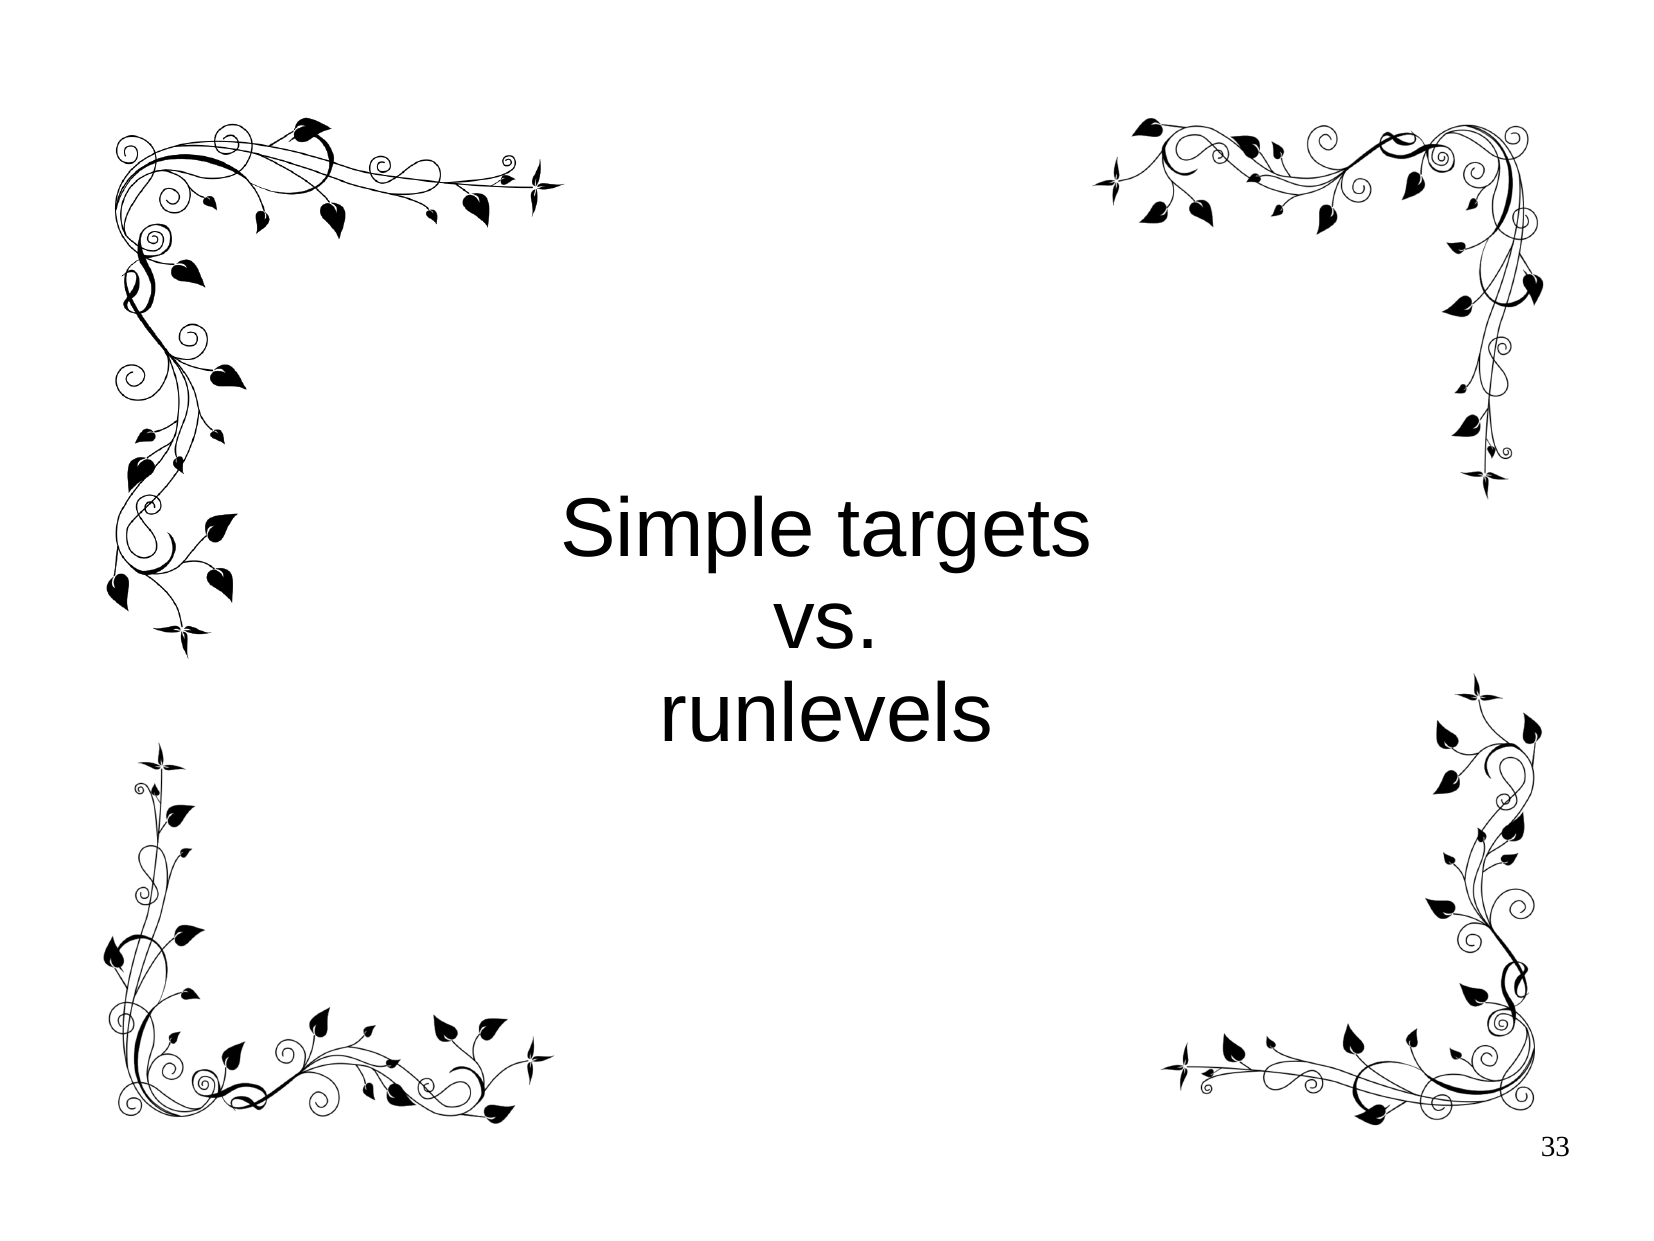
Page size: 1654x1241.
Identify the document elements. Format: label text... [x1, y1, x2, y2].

picture [97, 110, 569, 664]
picture [1087, 110, 1549, 503]
picture [97, 738, 559, 1131]
picture [1156, 668, 1549, 1131]
text_box Simple targets vs. runlevels [545, 473, 1108, 768]
